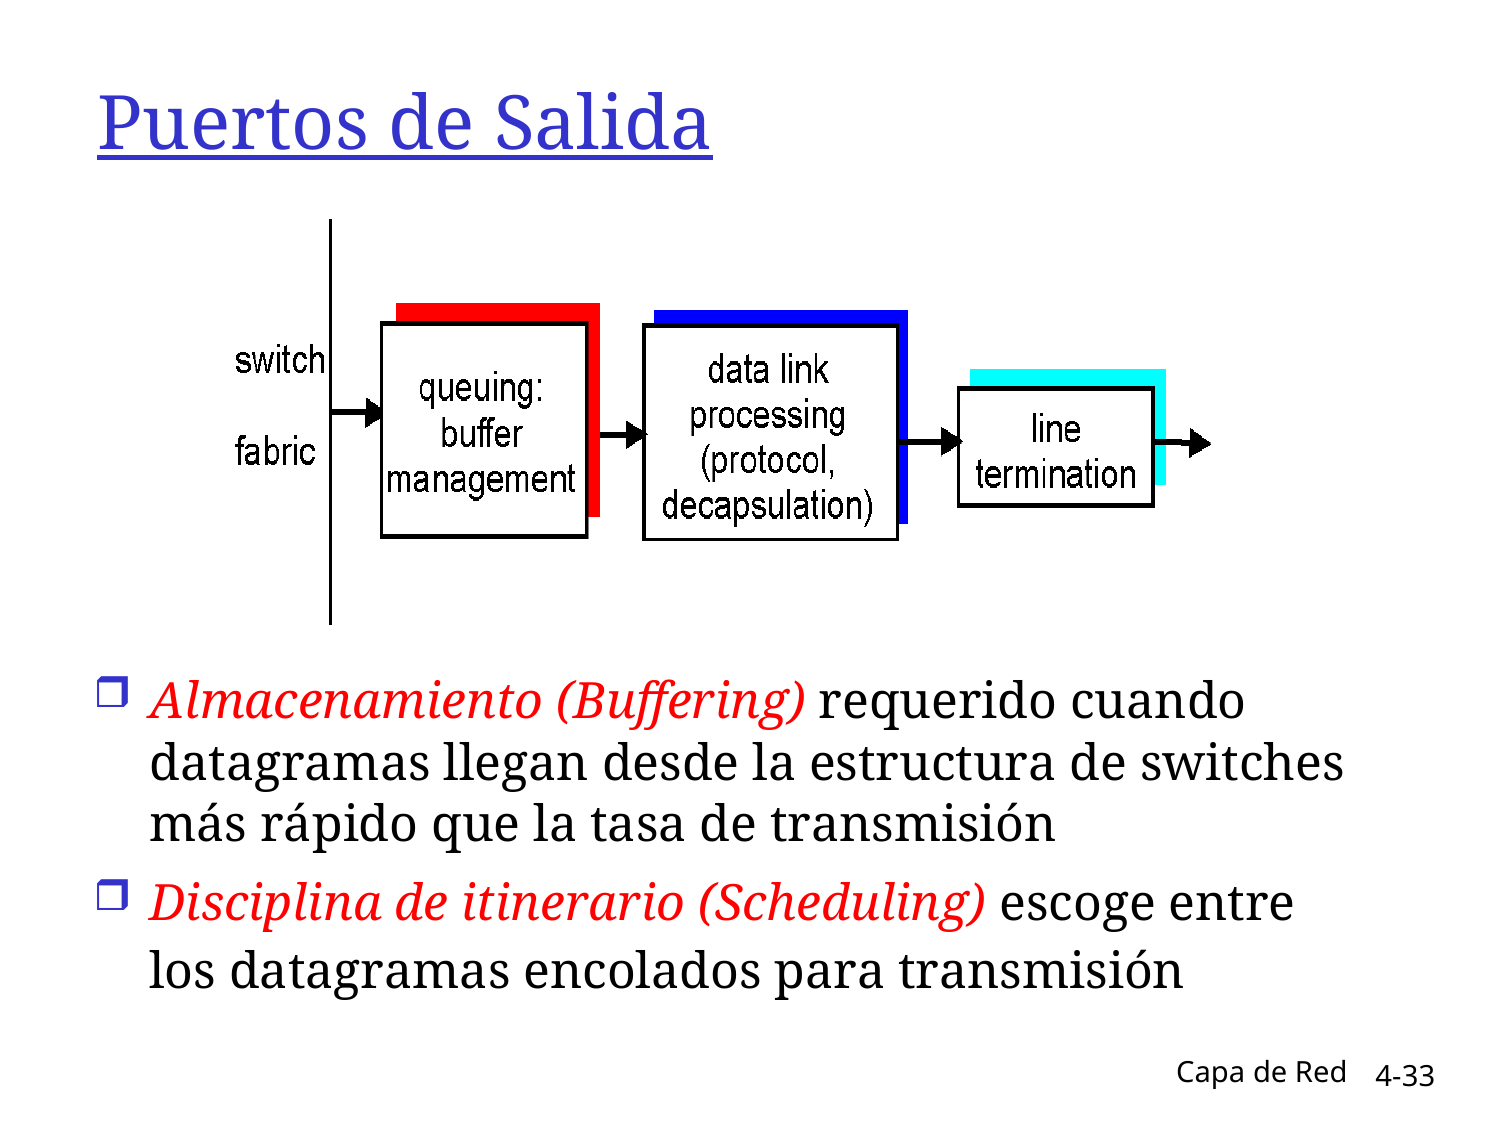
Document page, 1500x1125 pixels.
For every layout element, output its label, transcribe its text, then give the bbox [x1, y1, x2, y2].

list Almacenamiento (Buffering) requerido cuando datagramas llegan desde la estructura de switches más rápido que la tasa de transmisión Disciplina de itinerario (Scheduling) escoge entre los datagramas encolados para transmisión [78, 662, 1368, 1015]
picture [235, 219, 1211, 625]
title Puertos de Salida [82, 65, 1358, 179]
